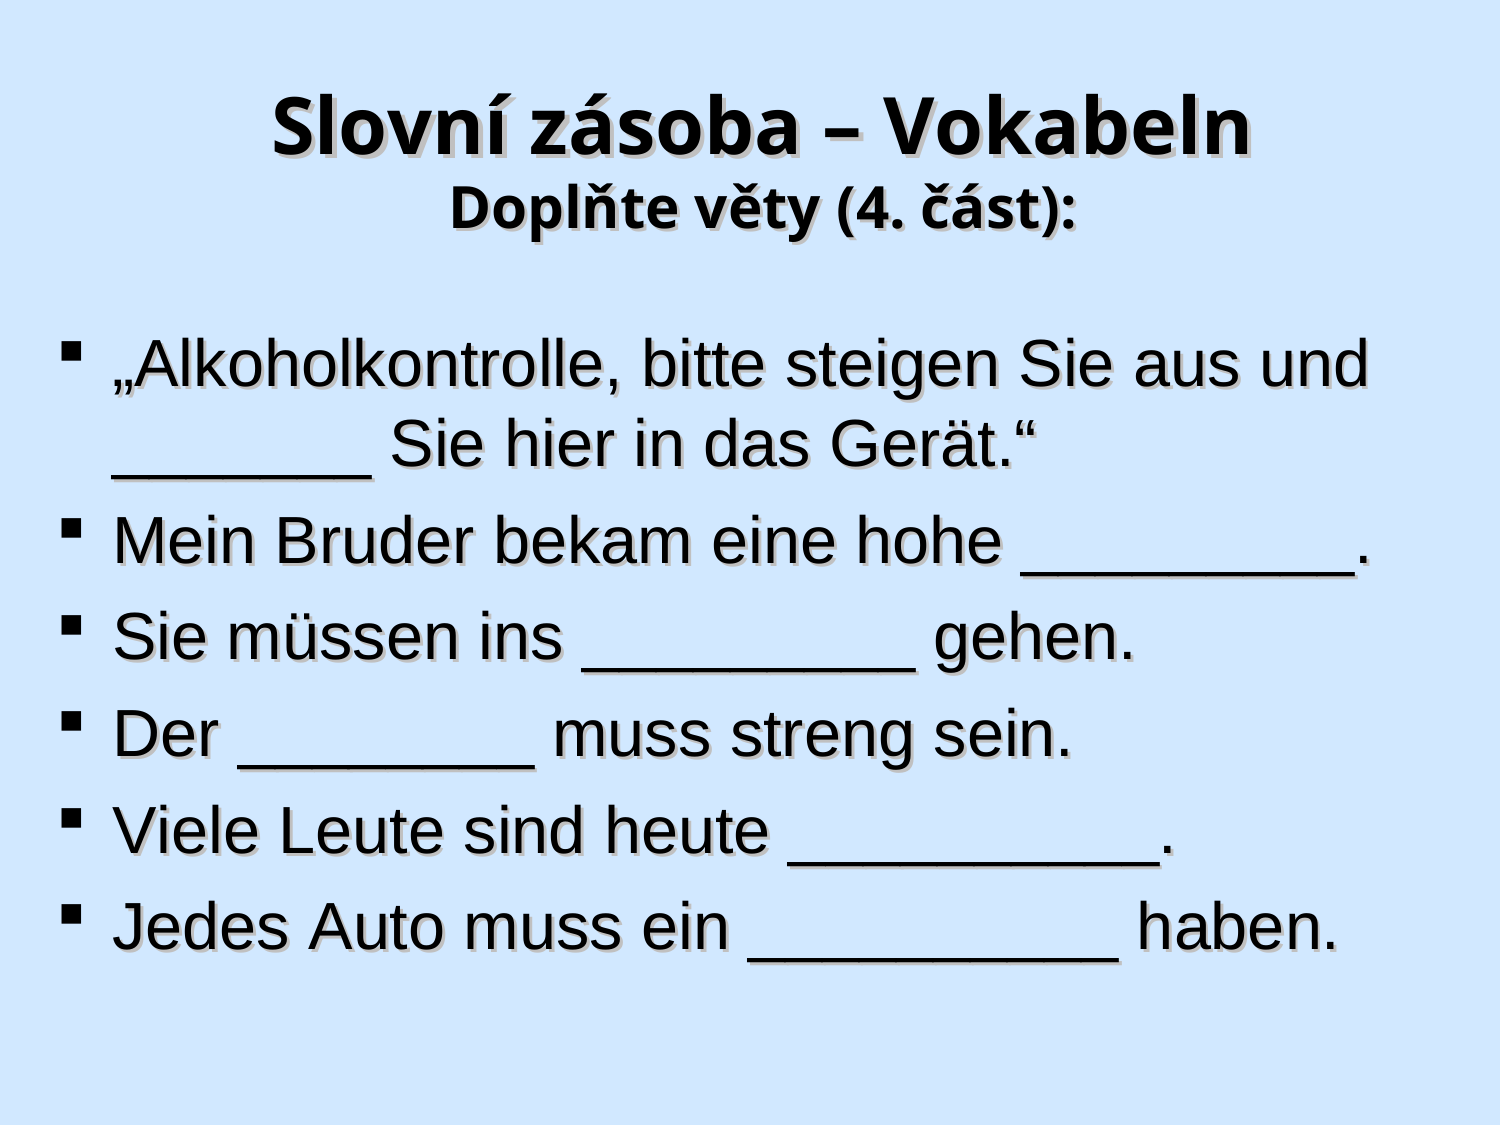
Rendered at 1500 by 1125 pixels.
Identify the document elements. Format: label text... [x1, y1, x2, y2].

list „Alkoholkontrolle, bitte steigen Sie aus und _______ Sie hier in das Gerät.“ Mein Bruder bekam eine hohe _________. Sie müssen ins _________ gehen. Der ________ muss streng sein. Viele Leute sind heute __________. Jedes Auto muss ein __________ haben. [41, 312, 1452, 1000]
title Slovní zásoba – Vokabeln Doplňte věty (4. část): [75, 40, 1451, 276]
